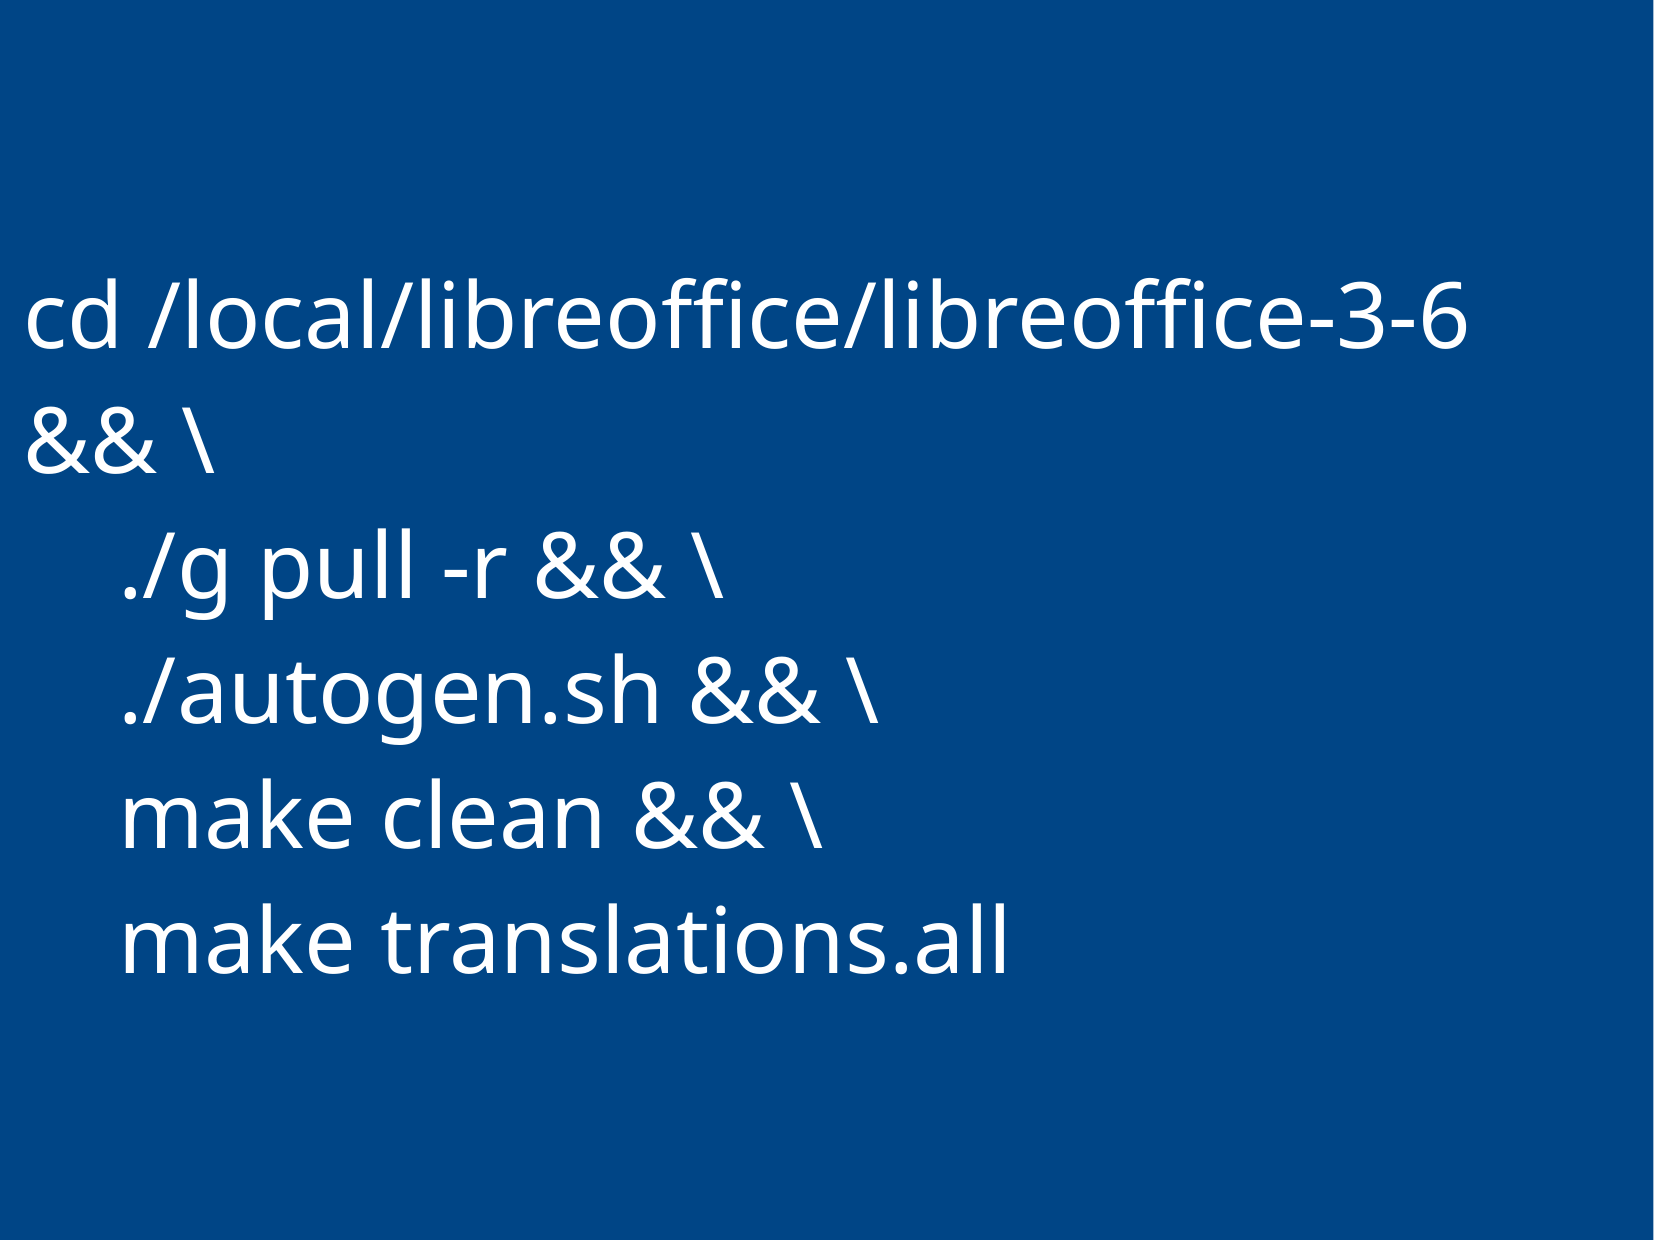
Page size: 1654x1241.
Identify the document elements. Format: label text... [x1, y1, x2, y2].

subtitle cd /local/libreoffice/libreoffice-3-6 && \ ./g pull -r && \ ./autogen.sh && \ make clean && \ make translations.all [23, 35, 1630, 1217]
